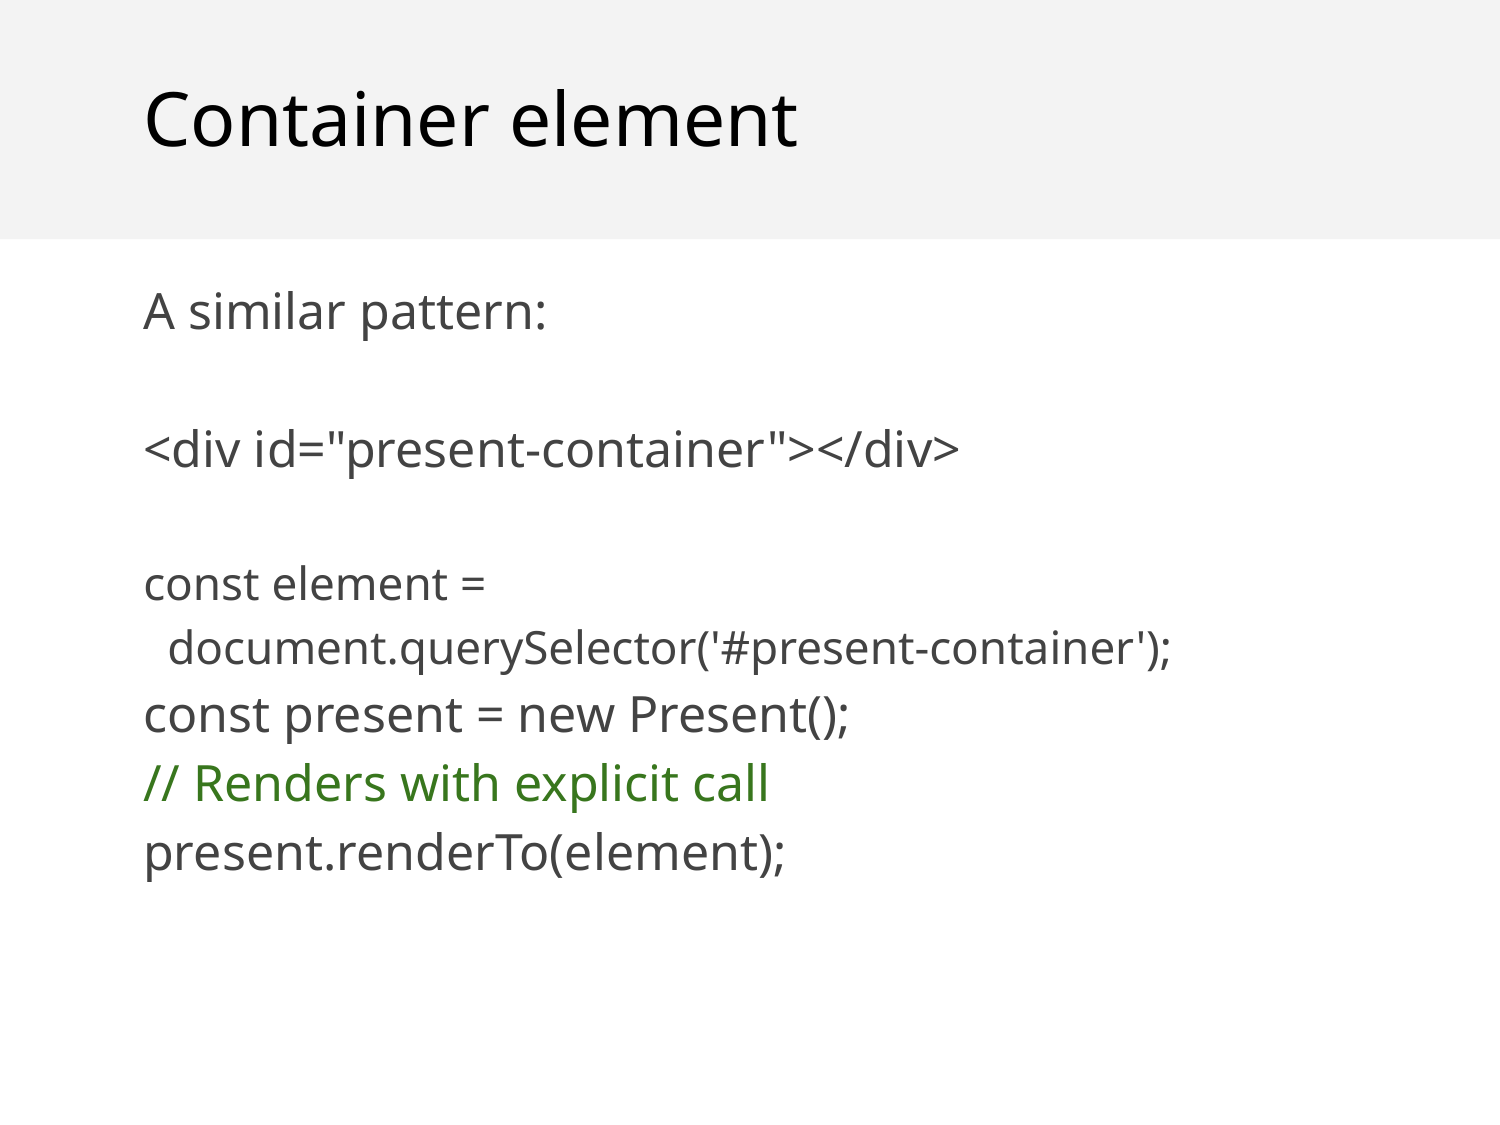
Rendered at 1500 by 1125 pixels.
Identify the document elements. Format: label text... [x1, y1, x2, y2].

list A similar pattern: <div id="present-container"></div> const element = document.querySelector('#present-container'); const present = new Present(); // Renders with explicit call present.renderTo(element); [128, 255, 1372, 1004]
title Container element [128, 56, 1372, 183]
